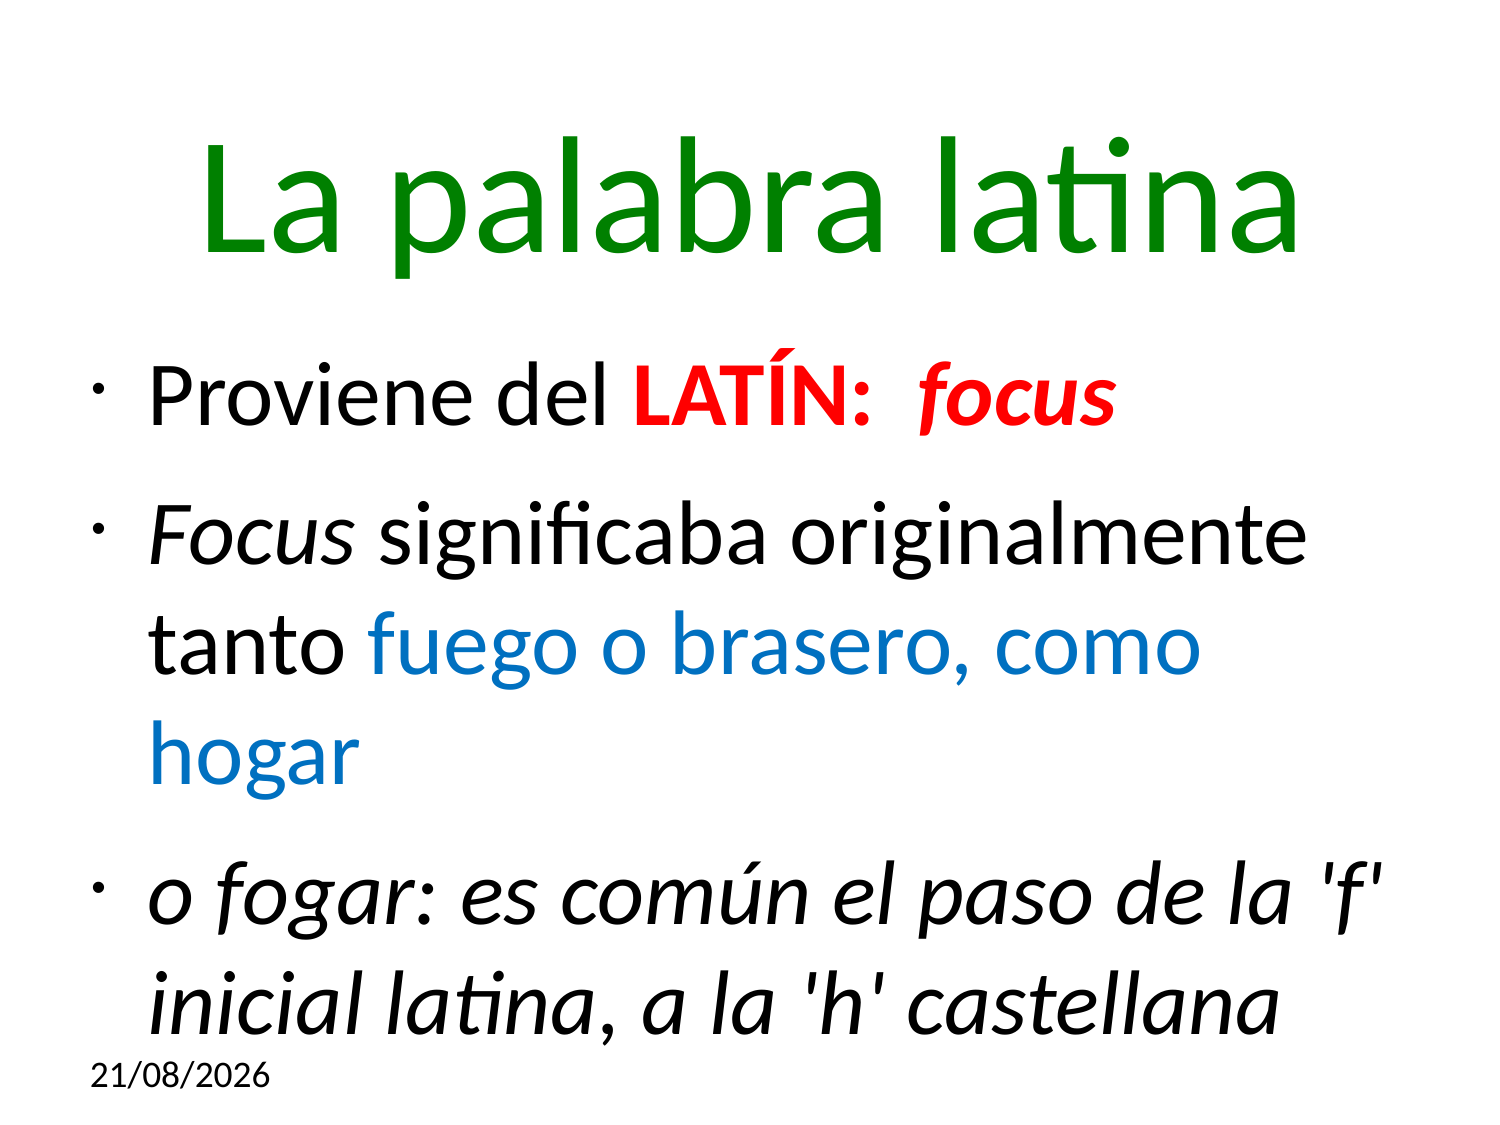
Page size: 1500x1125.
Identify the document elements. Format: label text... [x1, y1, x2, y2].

list Proviene del LATÍN: focus Focus significaba originalmente tanto fuego o brasero, como hogar o fogar: es común el paso de la 'f' inicial latina, a la 'h' castellana [76, 326, 1427, 1071]
title La palabra latina [76, 78, 1427, 266]
